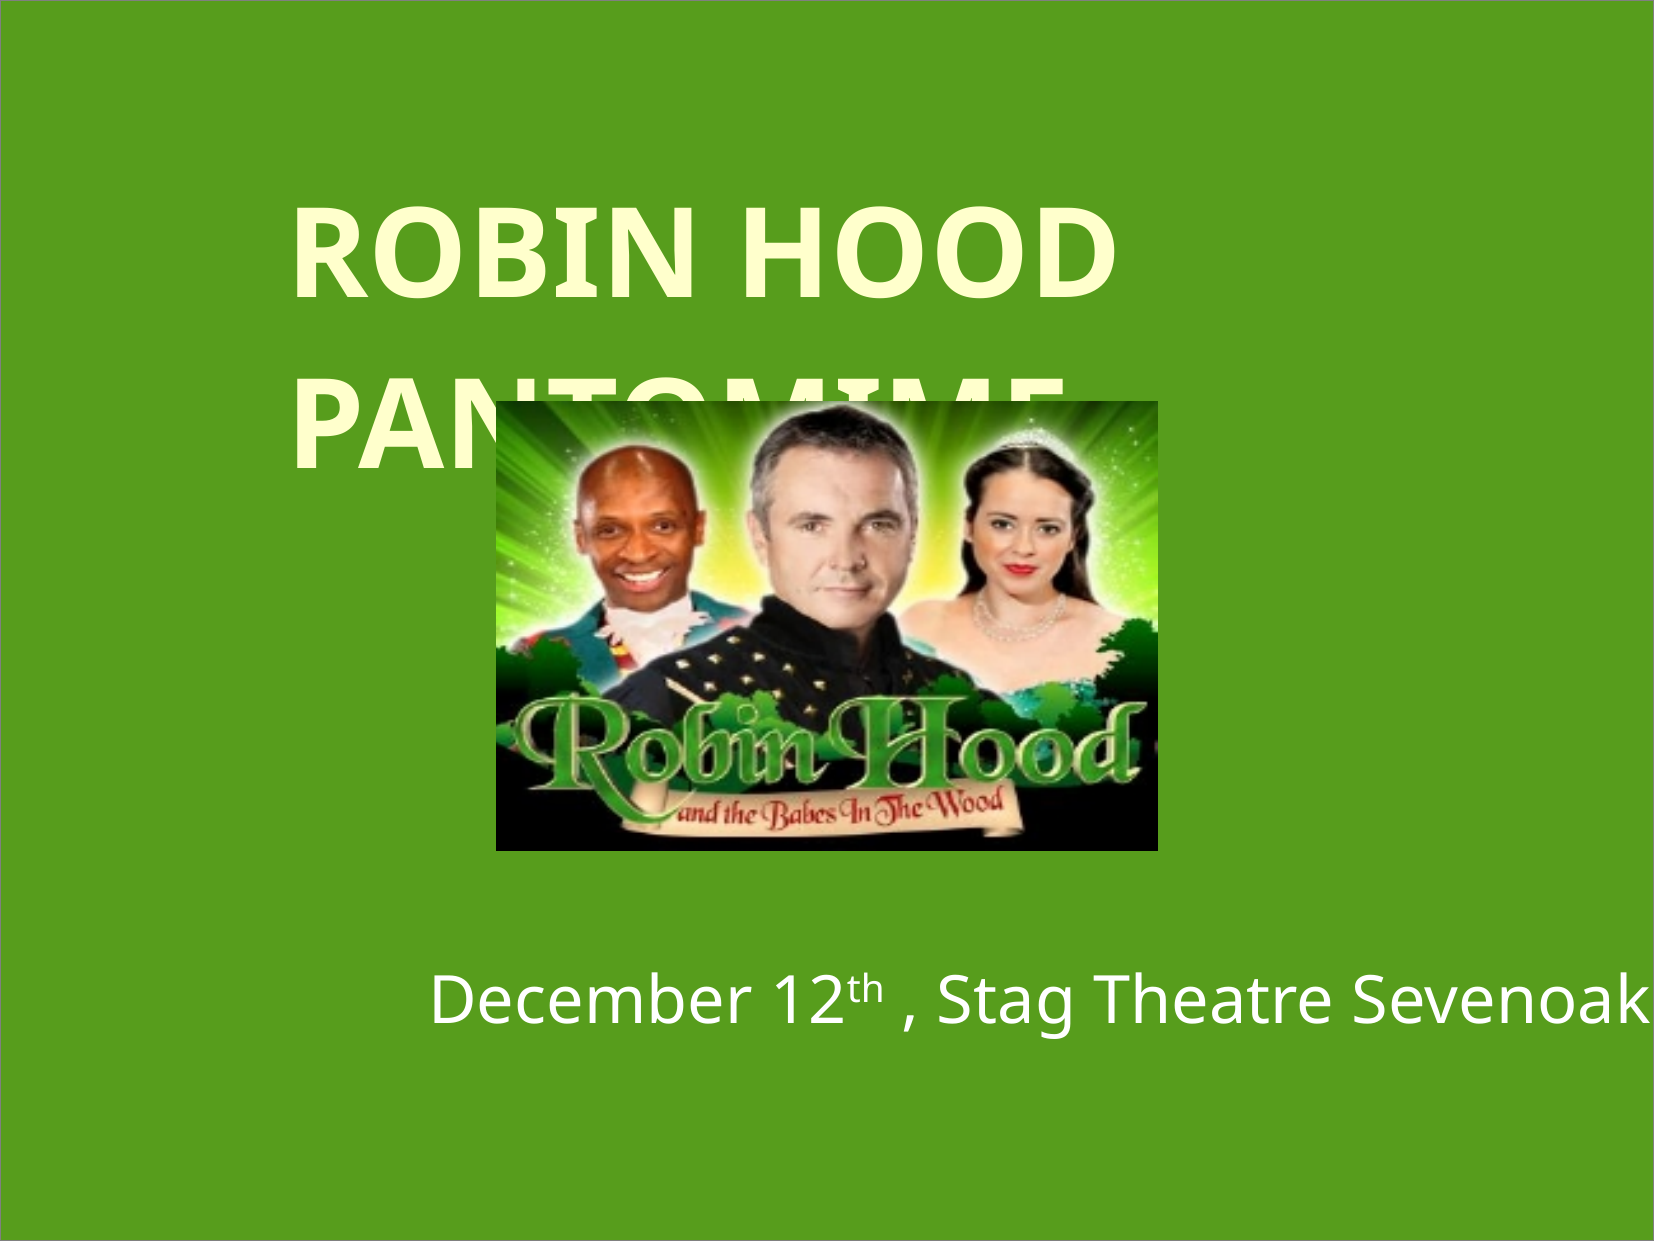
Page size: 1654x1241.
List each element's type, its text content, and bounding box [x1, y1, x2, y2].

text_box ROBIN HOOD PANTOMIME [271, 156, 1441, 402]
text_box [0, 0, 1654, 1241]
text_box December 12th , Stag Theatre Sevenoaks [413, 944, 1654, 1083]
picture [496, 401, 1158, 851]
